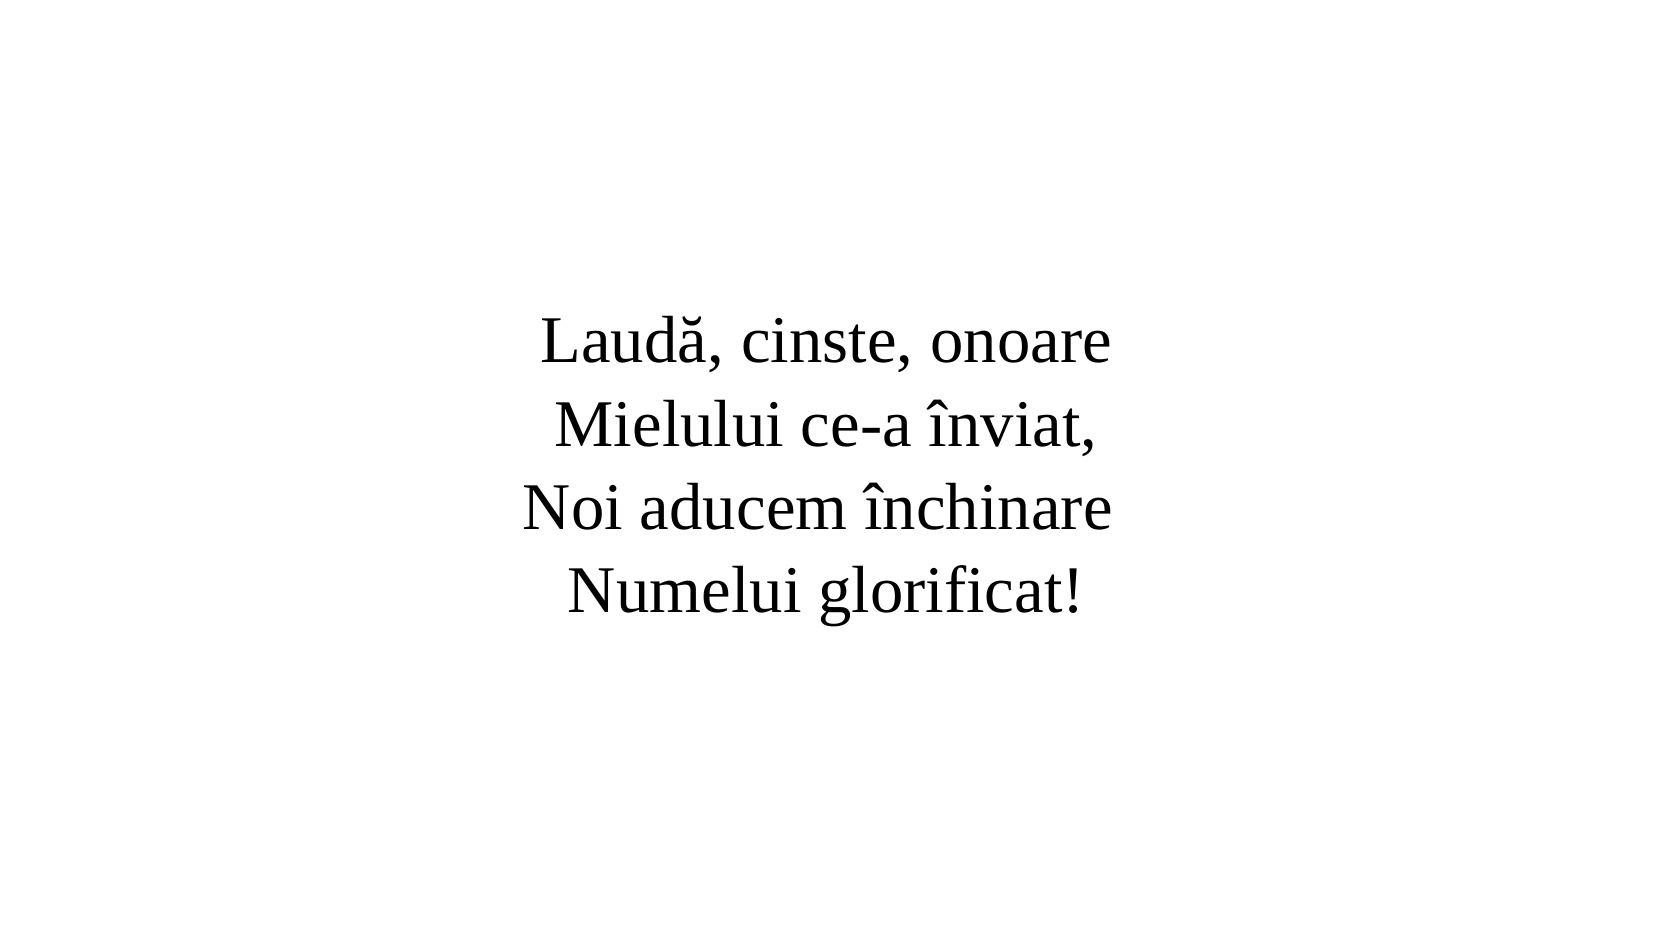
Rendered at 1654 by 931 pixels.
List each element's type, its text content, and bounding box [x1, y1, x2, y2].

subtitle Laudă, cinste, onoare Mielului ce-a înviat, Noi aducem închinare Numelui glorificat! [300, 150, 1354, 781]
